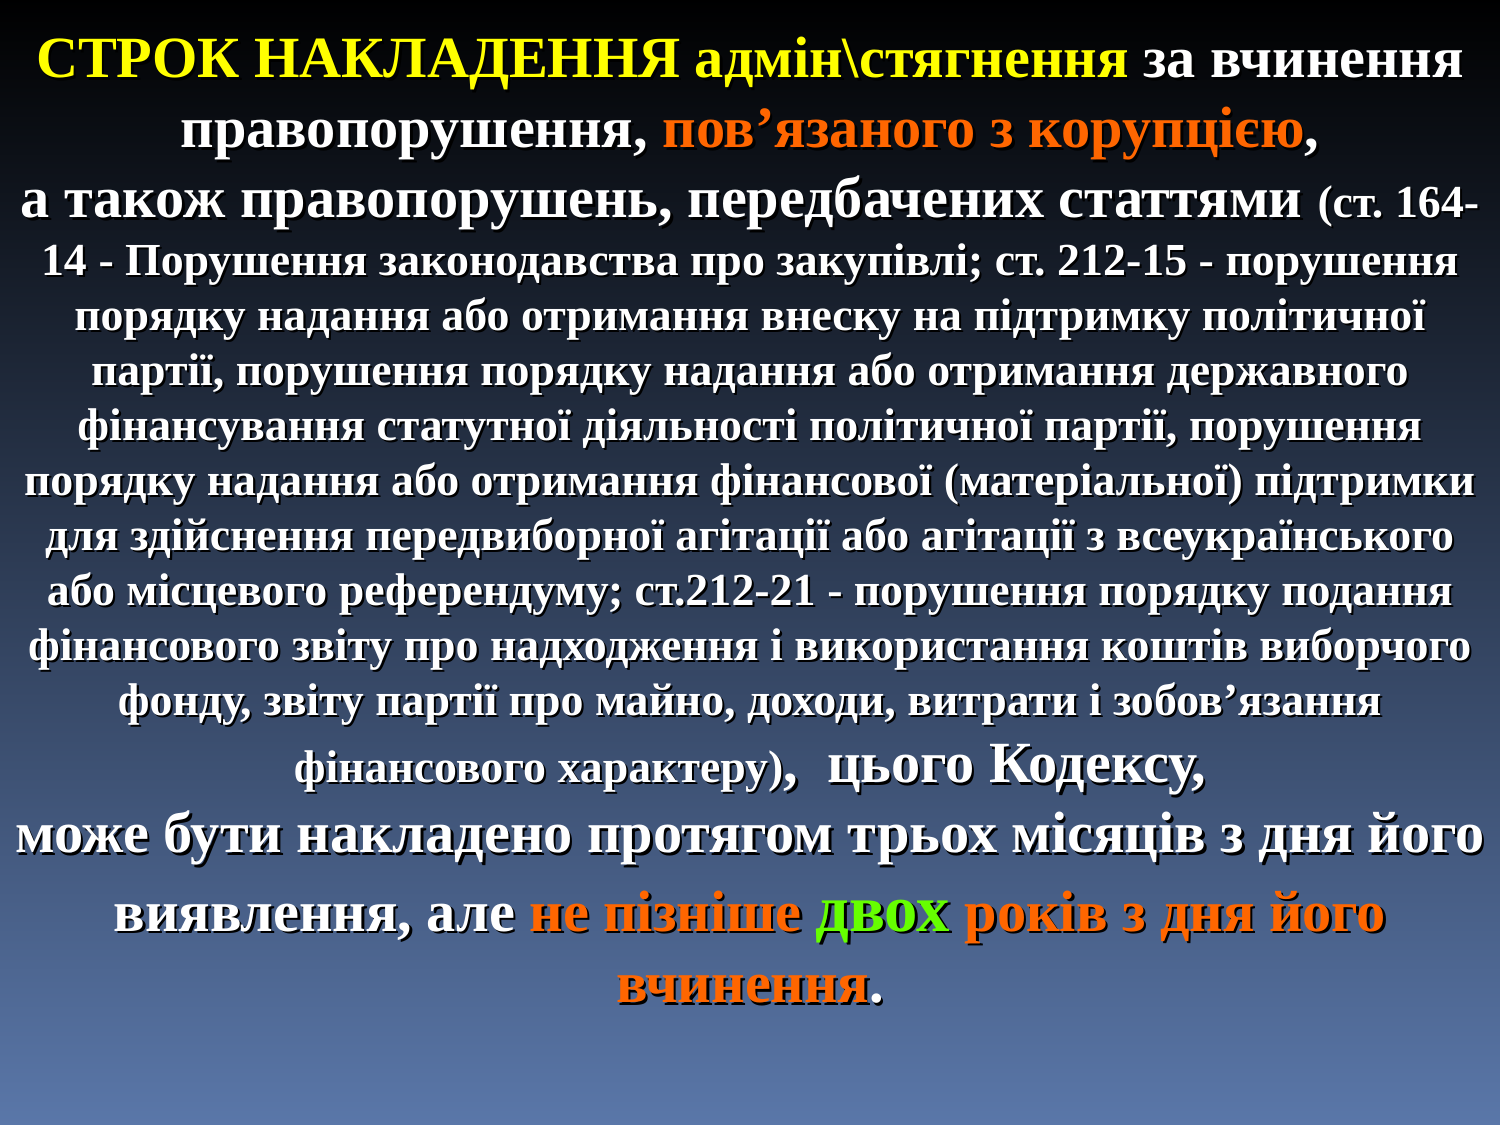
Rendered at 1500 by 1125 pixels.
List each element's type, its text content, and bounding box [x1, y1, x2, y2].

text_box СТРОК НАКЛАДЕННЯ адмін\стягнення за вчинення правопорушення, пов’язаного з корупцією, а також правопорушень, передбачених статтями (ст. 164-14 - Порушення законодавства про закупівлі; ст. 212-15 - порушення порядку надання або отримання внеску на підтримку політичної партії, порушення порядку надання або отримання державного фінансування статутної діяльності політичної партії, порушення порядку надання або отримання фінансової (матеріальної) підтримки для здійснення передвиборної агітації або агітації з всеукраїнського або місцевого референдуму; ст.212-21 - порушення порядку подання фінансового звіту про надходження і використання коштів виборчого фонду, звіту партії про майно, доходи, витрати і зобов’язання фінансового характеру), цього Кодексу, може бути накладено протягом трьох місяців з дня його виявлення, але не пізніше двох років з дня його вчинення. [0, 11, 1500, 1023]
